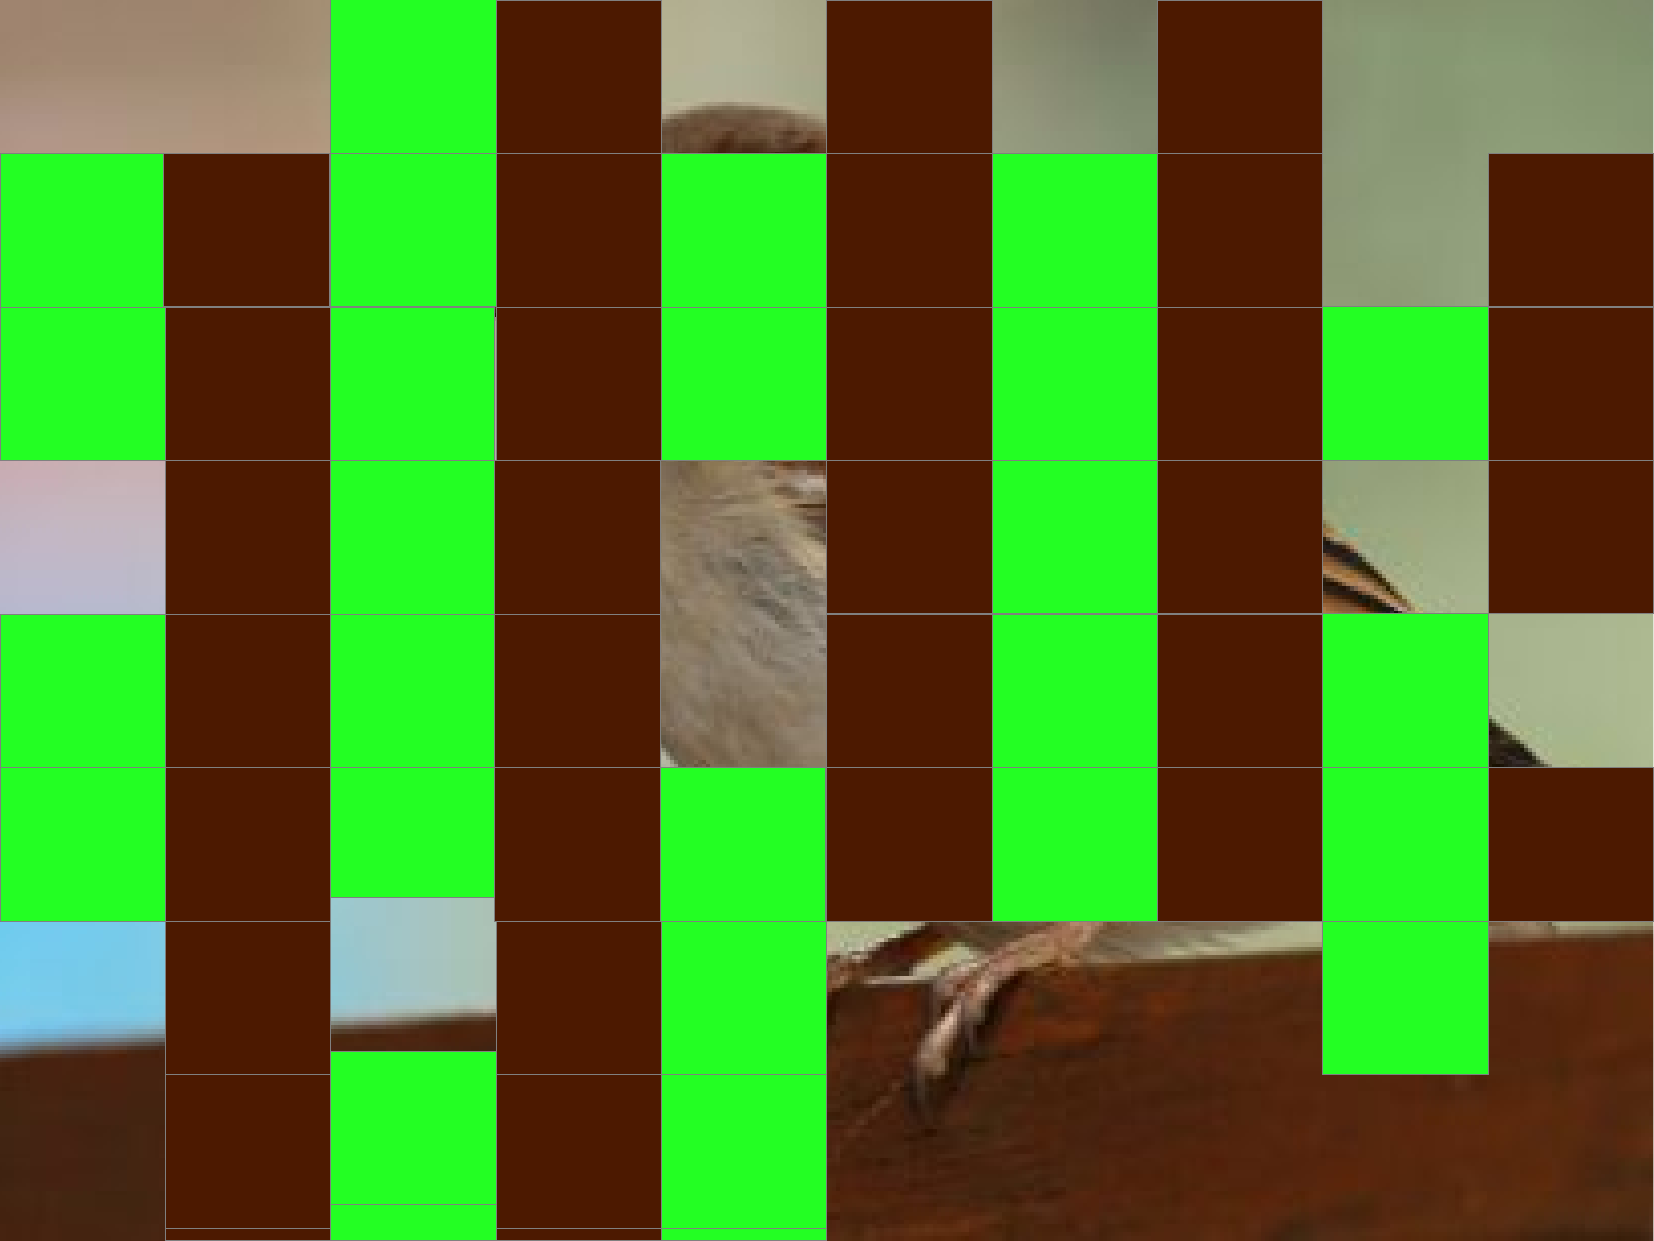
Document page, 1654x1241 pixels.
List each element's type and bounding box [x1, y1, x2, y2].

picture [0, 922, 165, 1241]
picture [0, 461, 165, 614]
picture [993, 0, 1157, 153]
picture [1489, 614, 1654, 767]
text_box [0, 0, 1654, 1241]
picture [1323, 0, 1654, 306]
picture [662, 0, 826, 153]
picture [827, 922, 1654, 1241]
picture [661, 461, 826, 767]
picture [1323, 461, 1488, 613]
picture [0, 0, 330, 153]
picture [331, 898, 496, 1051]
